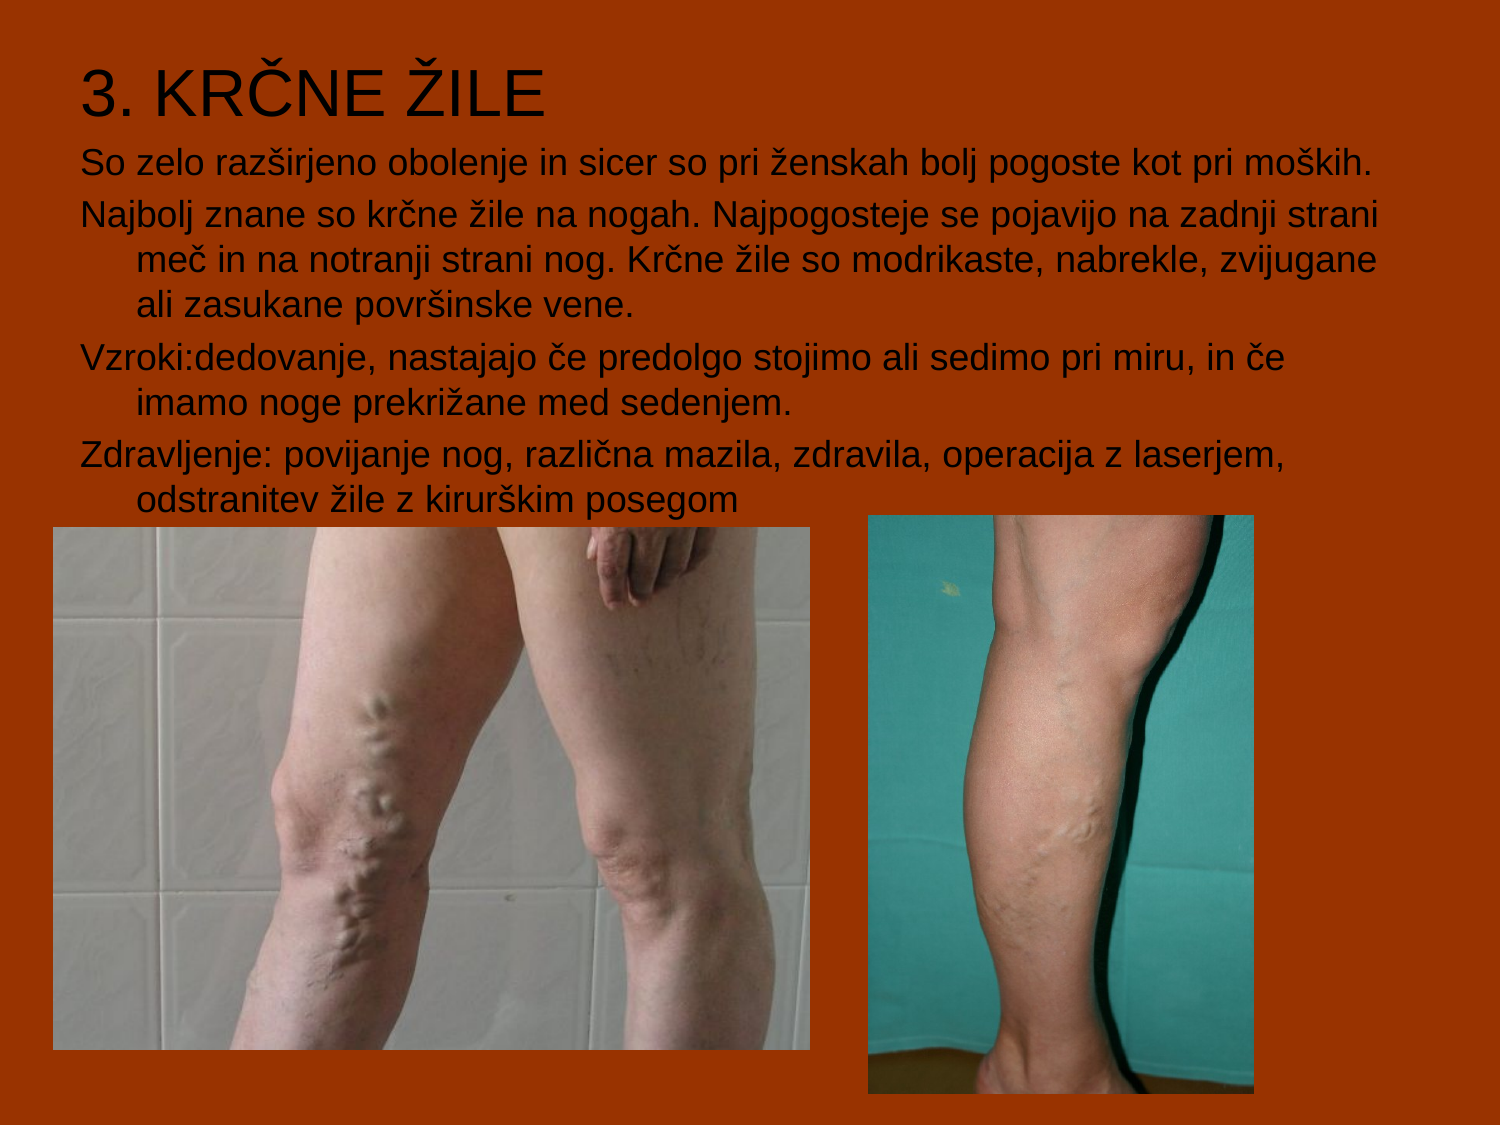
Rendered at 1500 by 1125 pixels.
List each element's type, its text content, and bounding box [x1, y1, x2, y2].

picture [868, 515, 1254, 1094]
list 3. KRČNE ŽILE So zelo razširjeno obolenje in sicer so pri ženskah bolj pogoste kot pri moških. Najbolj znane so krčne žile na nogah. Najpogosteje se pojavijo na zadnji strani meč in na notranji strani nog. Krčne žile so modrikaste, nabrekle, zvijugane ali zasukane površinske vene. Vzroki:dedovanje, nastajajo če predolgo stojimo ali sedimo pri miru, in če imamo noge prekrižane med sedenjem. Zdravljenje: povijanje nog, različna mazila, zdravila, operacija z laserjem, odstranitev žile z kirurškim posegom [64, 42, 1415, 786]
picture [53, 527, 810, 1050]
